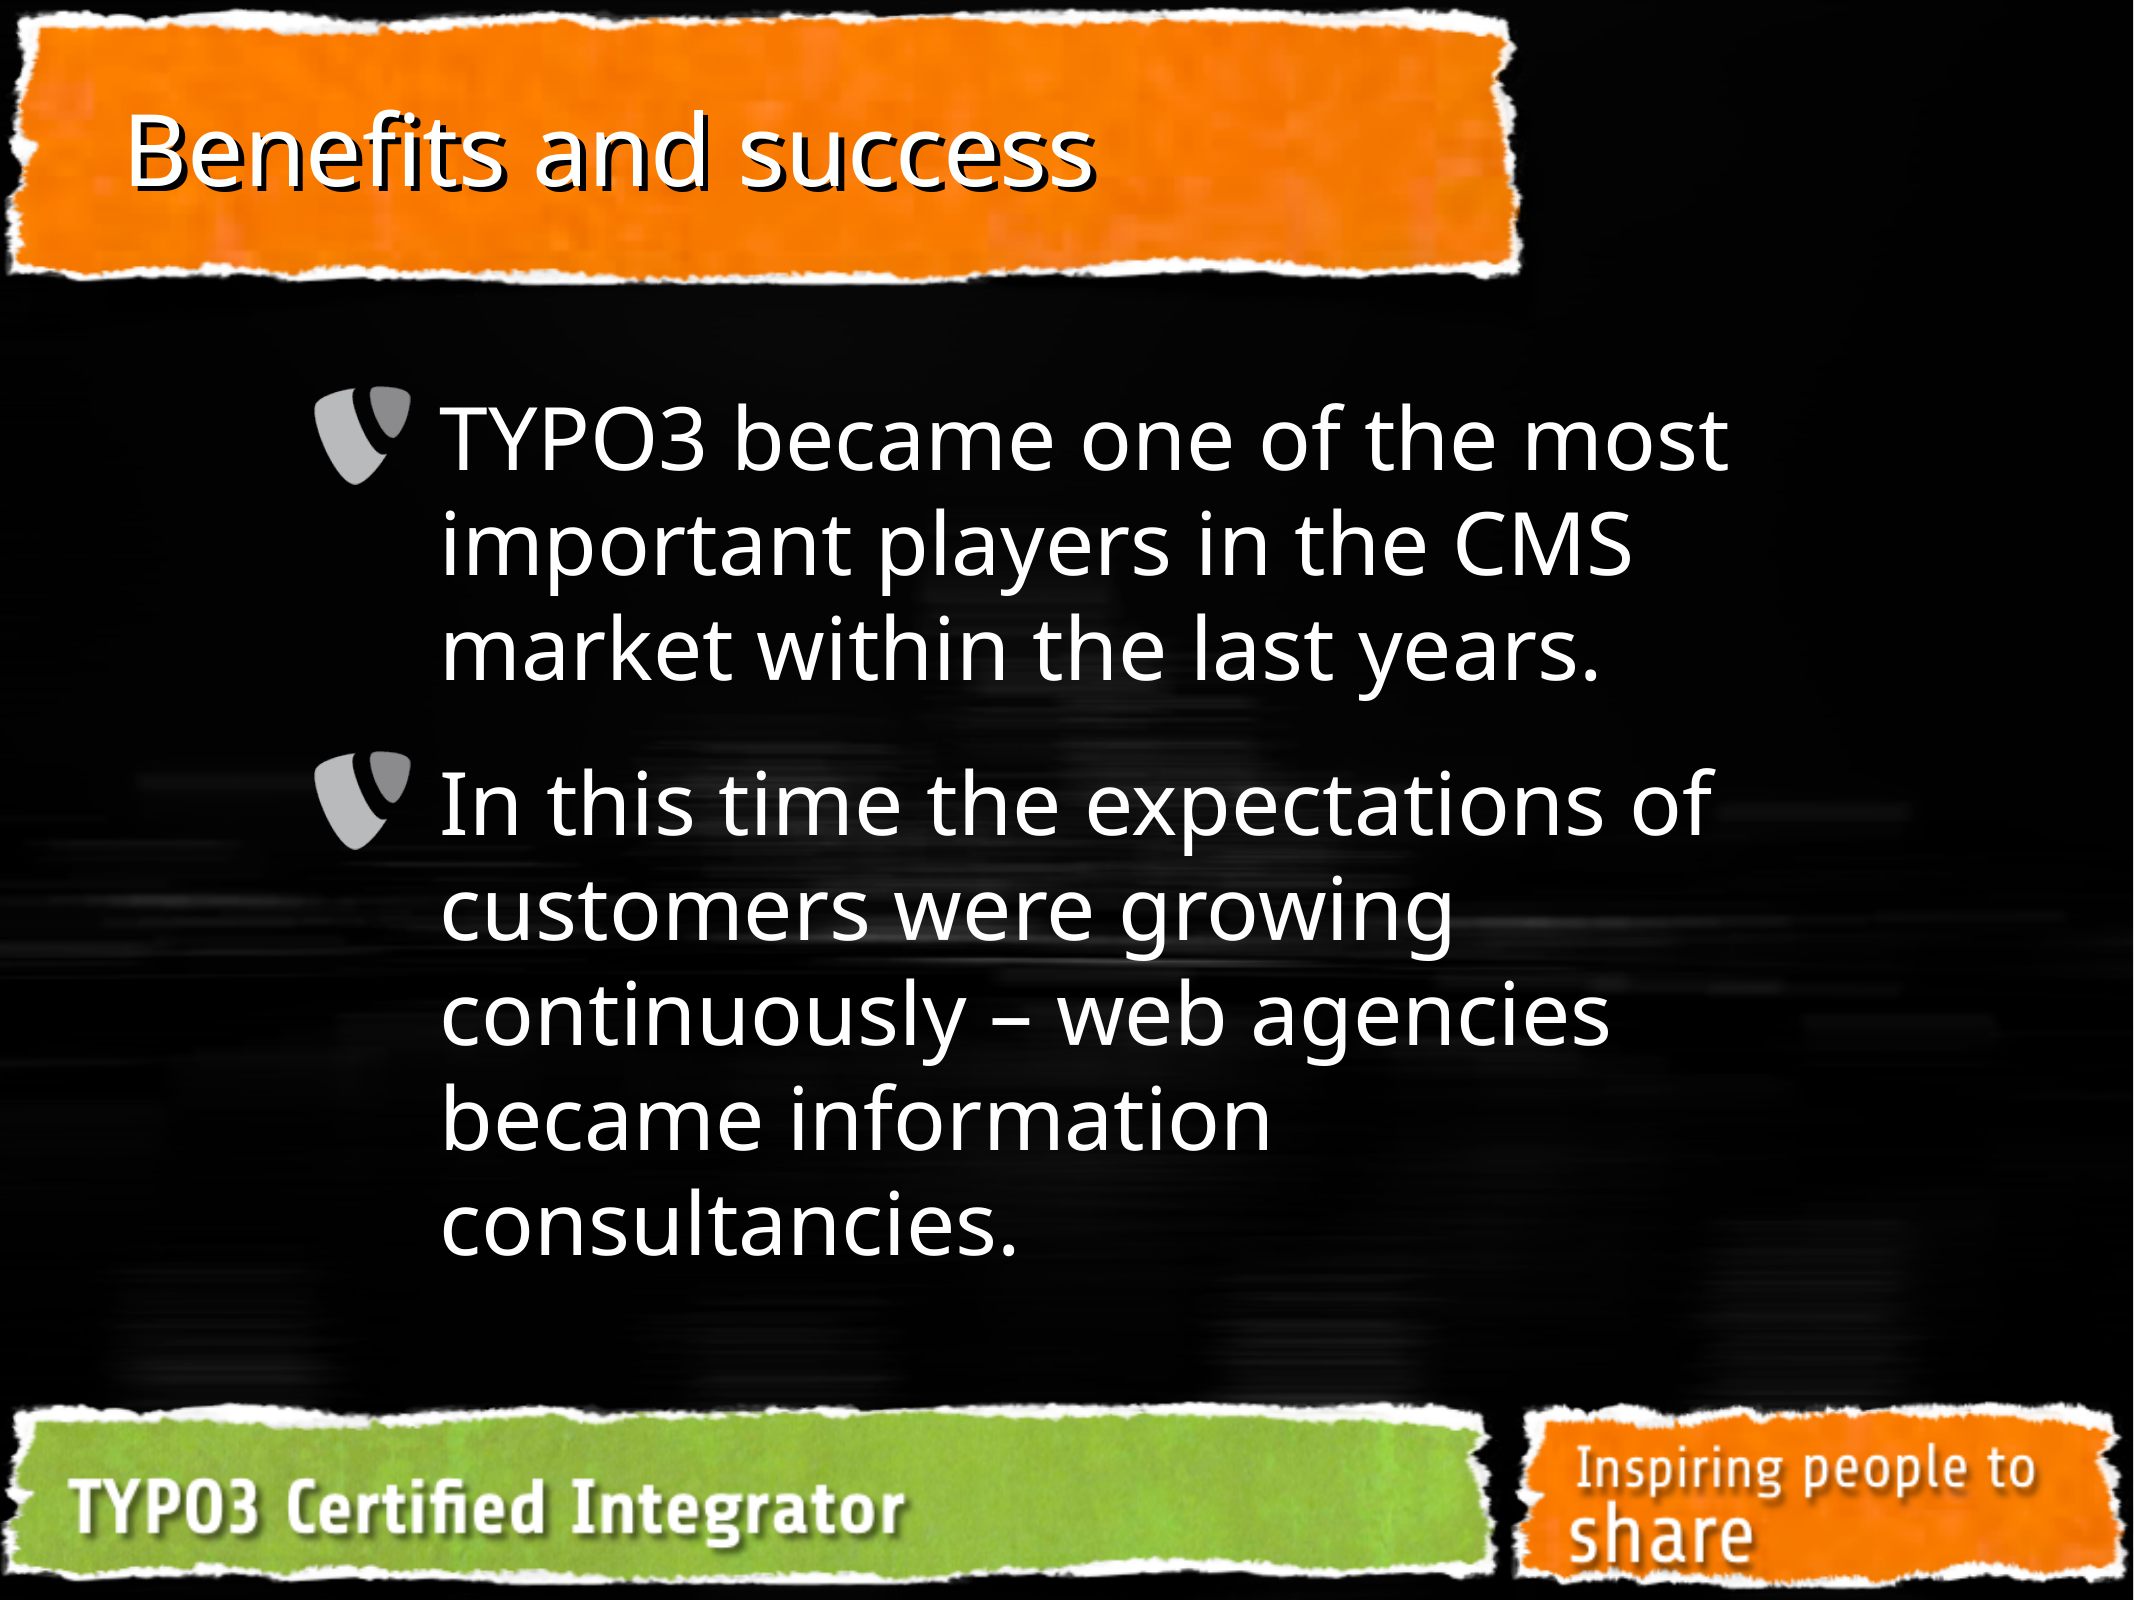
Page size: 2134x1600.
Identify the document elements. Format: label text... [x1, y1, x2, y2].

title Benefits and success [114, 74, 1453, 215]
picture [0, 0, 2134, 1600]
list TYPO3 became one of the most important players in the CMS market within the last years. In this time the expectations of customers were growing continuously – web agencies became information consultancies. [208, 329, 1925, 1375]
